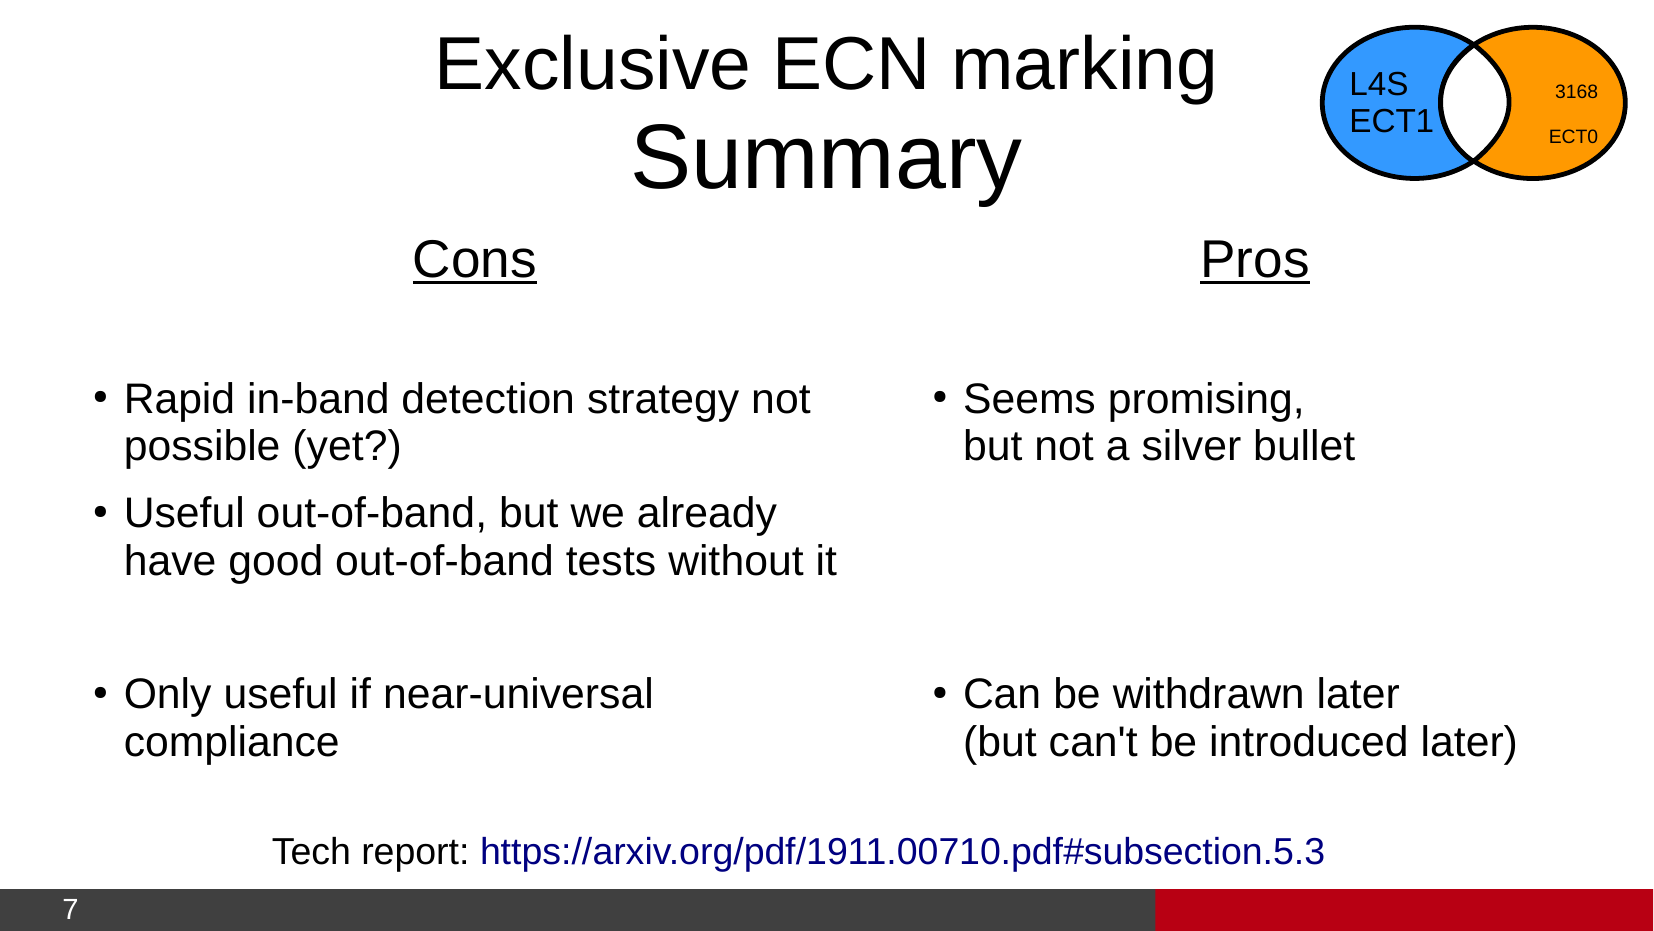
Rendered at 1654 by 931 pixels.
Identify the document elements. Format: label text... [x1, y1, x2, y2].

text_box Tech report: https://arxiv.org/pdf/1911.00710.pdf#subsection.5.3 [257, 822, 1364, 880]
text_box 3168 ECT0 [1571, 34, 1626, 172]
list Cons Rapid in-band detection strategy not possible (yet?) Useful out-of-band, but we already have good out-of-band tests without it Only useful if near-universal compliance [82, 229, 868, 769]
title Exclusive ECN marking Summary [82, 21, 1571, 208]
list Pros Seems promising, but not a silver bullet Can be withdrawn later (but can't be introduced later) [922, 229, 1589, 769]
